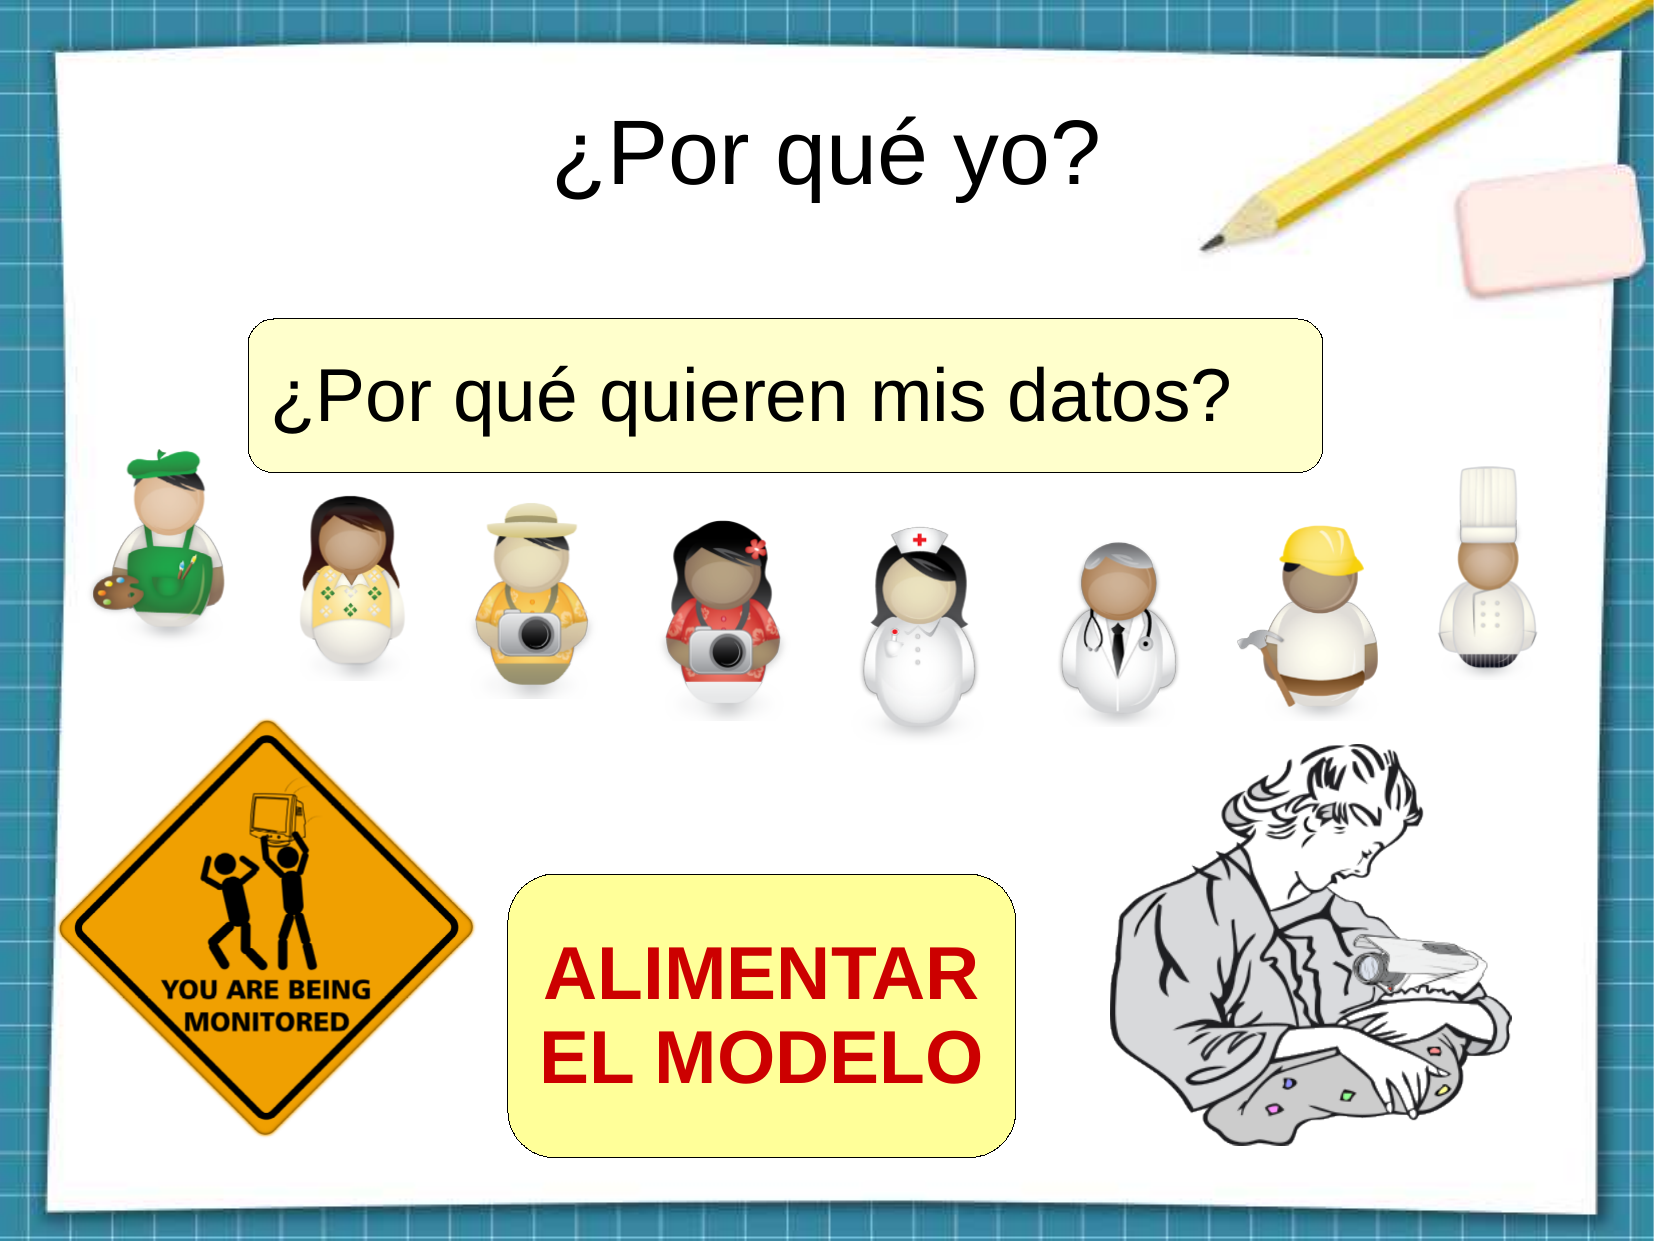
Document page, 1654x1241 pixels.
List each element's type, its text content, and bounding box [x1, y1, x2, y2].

text_box ALIMENTAR EL MODELO [507, 874, 1016, 1158]
picture [0, 0, 1654, 1241]
title ¿Por qué yo? [82, 49, 1571, 257]
text_box ¿Por qué quieren mis datos? [248, 318, 1323, 473]
